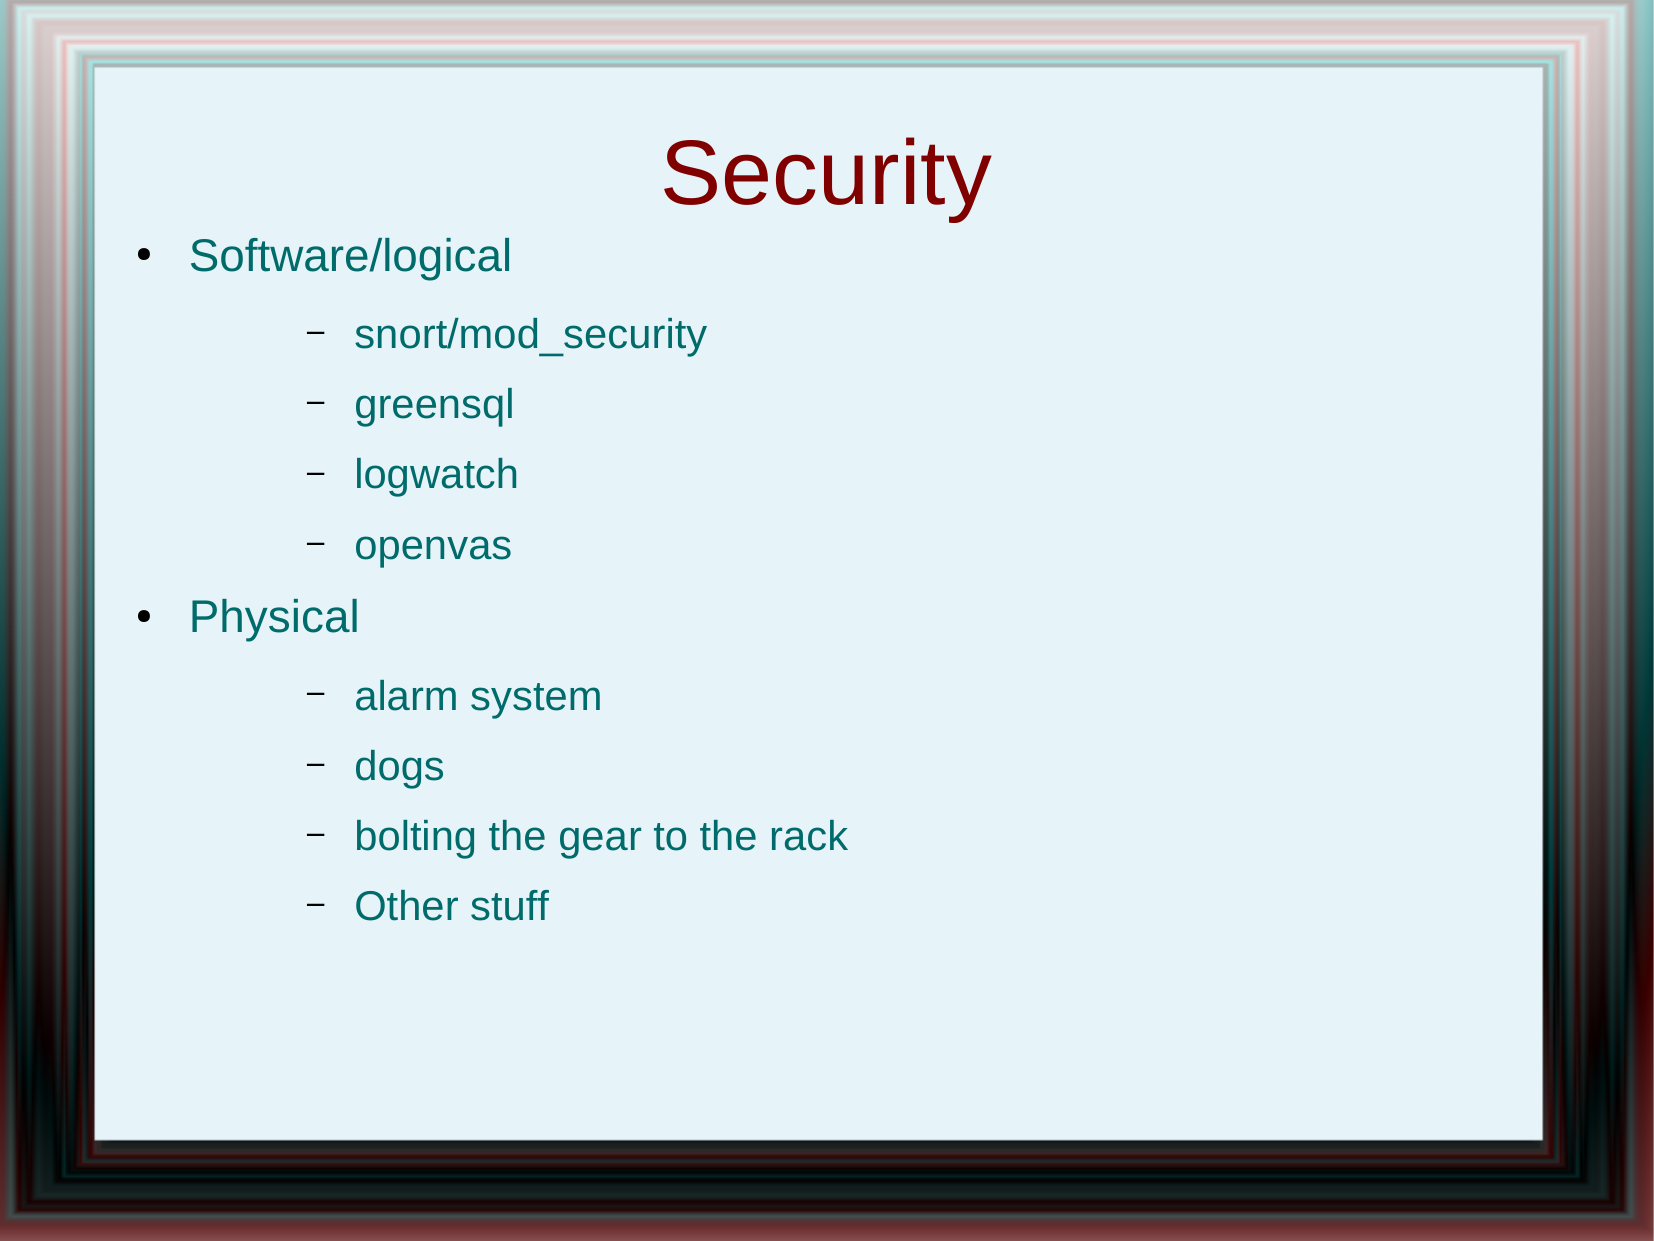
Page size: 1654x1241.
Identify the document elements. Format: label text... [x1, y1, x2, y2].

title Security [118, 95, 1536, 250]
list Software/logical snort/mod_security greensql logwatch openvas Physical alarm system dogs bolting the gear to the rack Other stuff [118, 230, 1506, 1035]
picture [0, 0, 1654, 1241]
